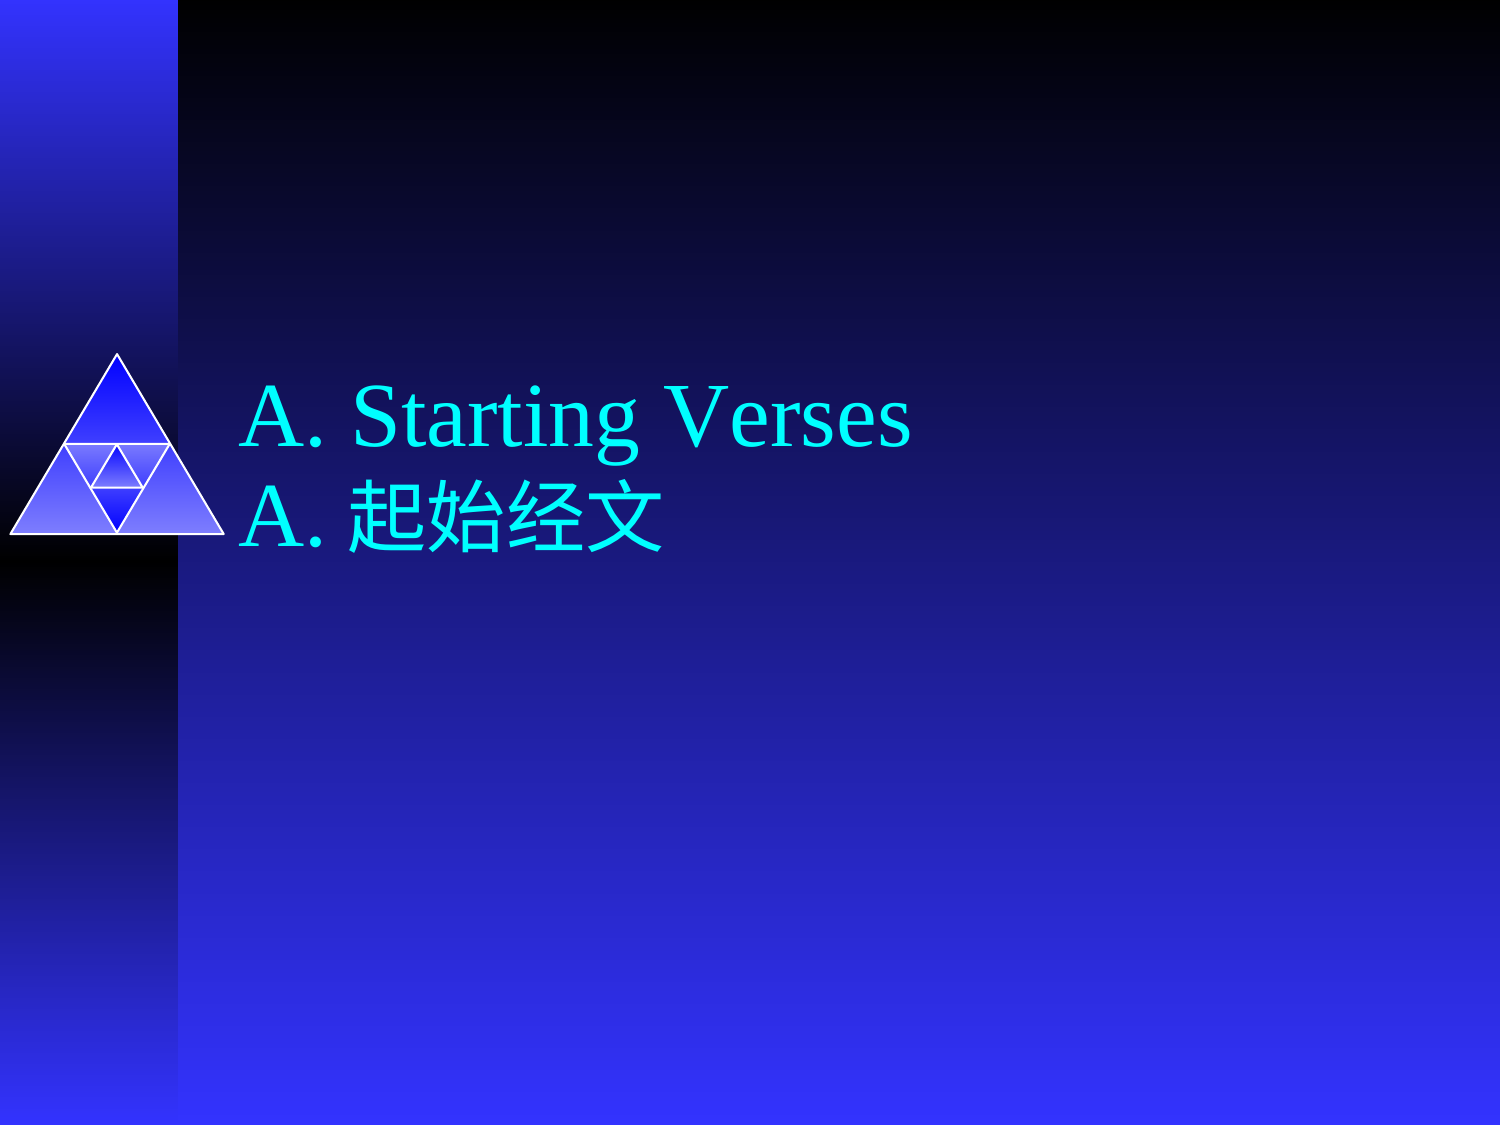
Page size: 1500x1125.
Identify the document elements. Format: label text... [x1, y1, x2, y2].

title A. Starting Verses A.起始经文 [222, 359, 1498, 578]
